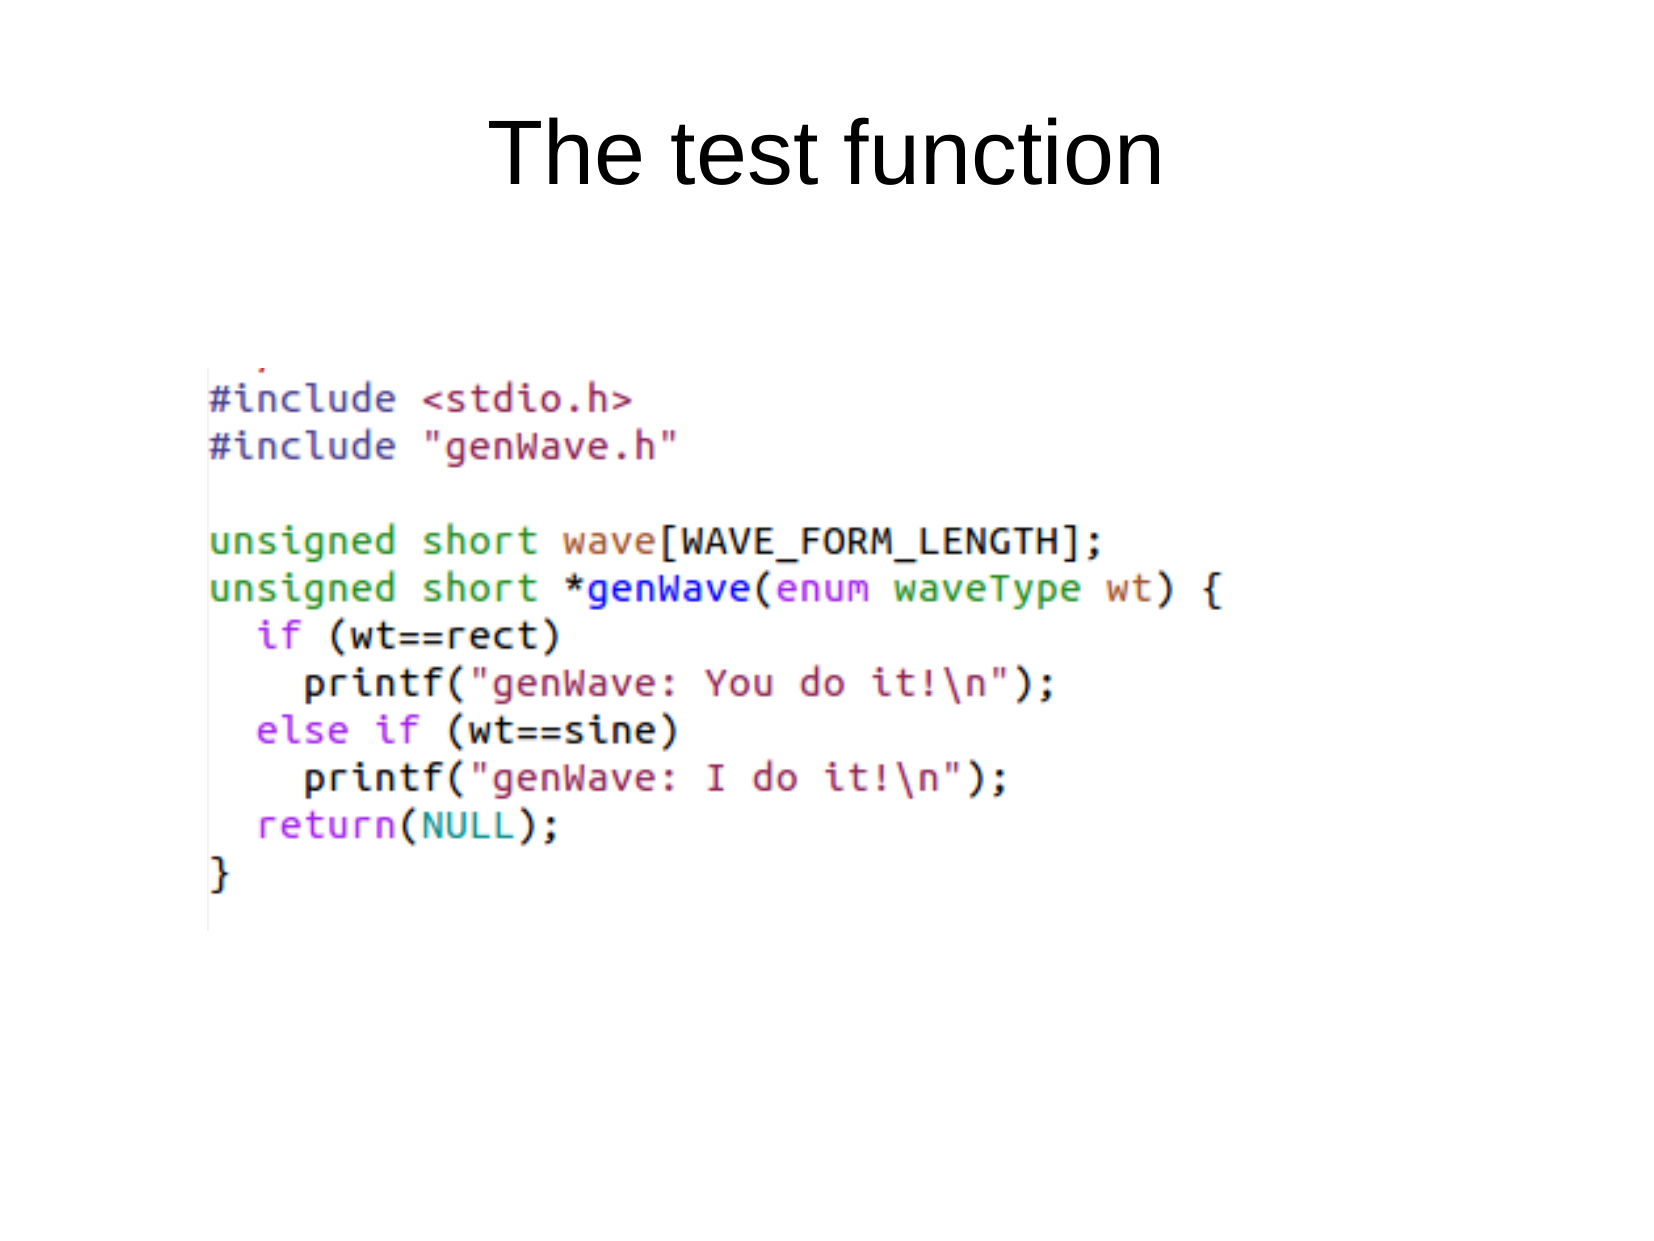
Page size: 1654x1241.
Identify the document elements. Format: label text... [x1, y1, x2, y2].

picture [207, 368, 1446, 931]
title The test function [82, 49, 1571, 257]
